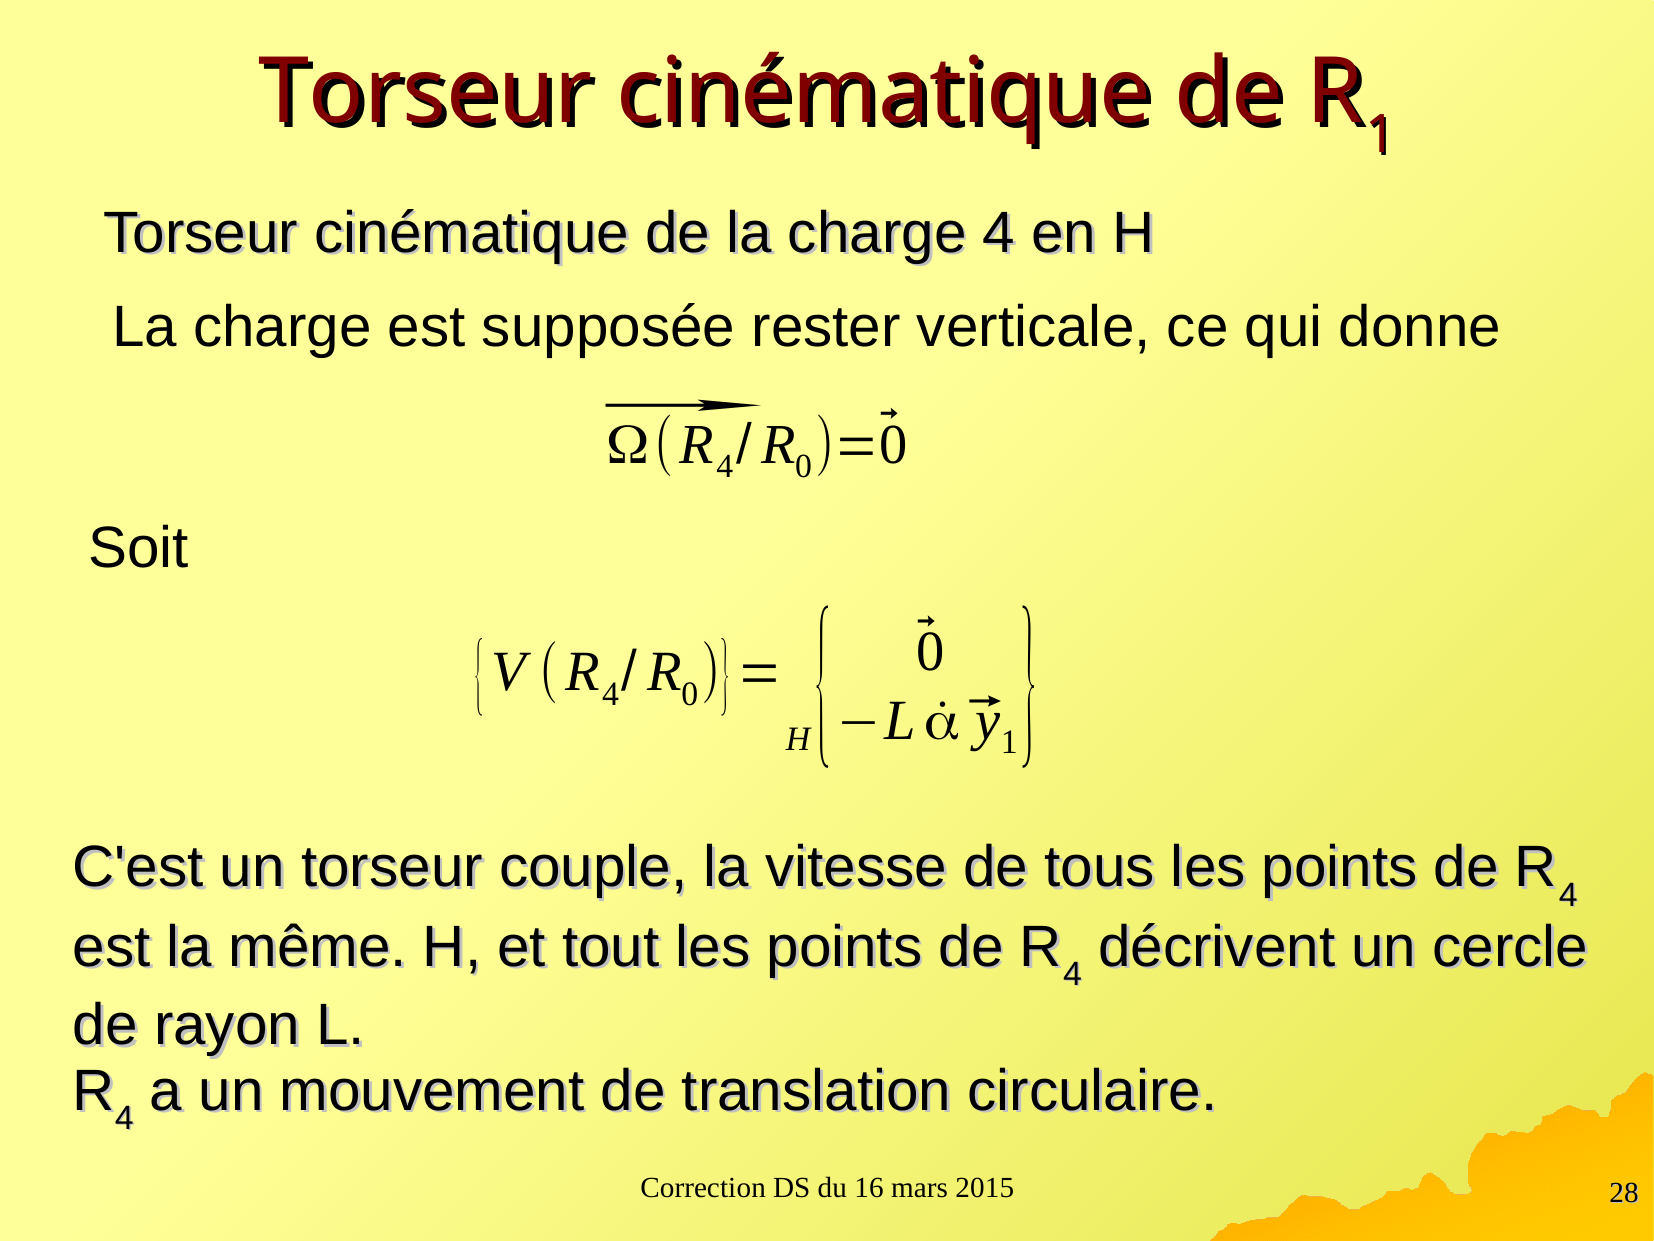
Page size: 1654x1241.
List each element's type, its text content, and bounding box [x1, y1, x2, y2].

text_box La charge est supposée rester verticale, ce qui donne [97, 286, 1642, 367]
text_box [39, 187, 1635, 932]
text_box Soit [73, 507, 1619, 588]
text_box Torseur cinématique de la charge 4 en H [88, 192, 1171, 272]
chart [460, 605, 1065, 768]
text_box C'est un torseur couple, la vitesse de tous les points de R4 est la même. H, et tout les points de R4 décrivent un cercle de rayon L. R4 a un mouvement de translation circulaire. [58, 826, 1618, 1143]
chart [575, 398, 924, 485]
title Torseur cinématique de R1 [0, 0, 1654, 193]
